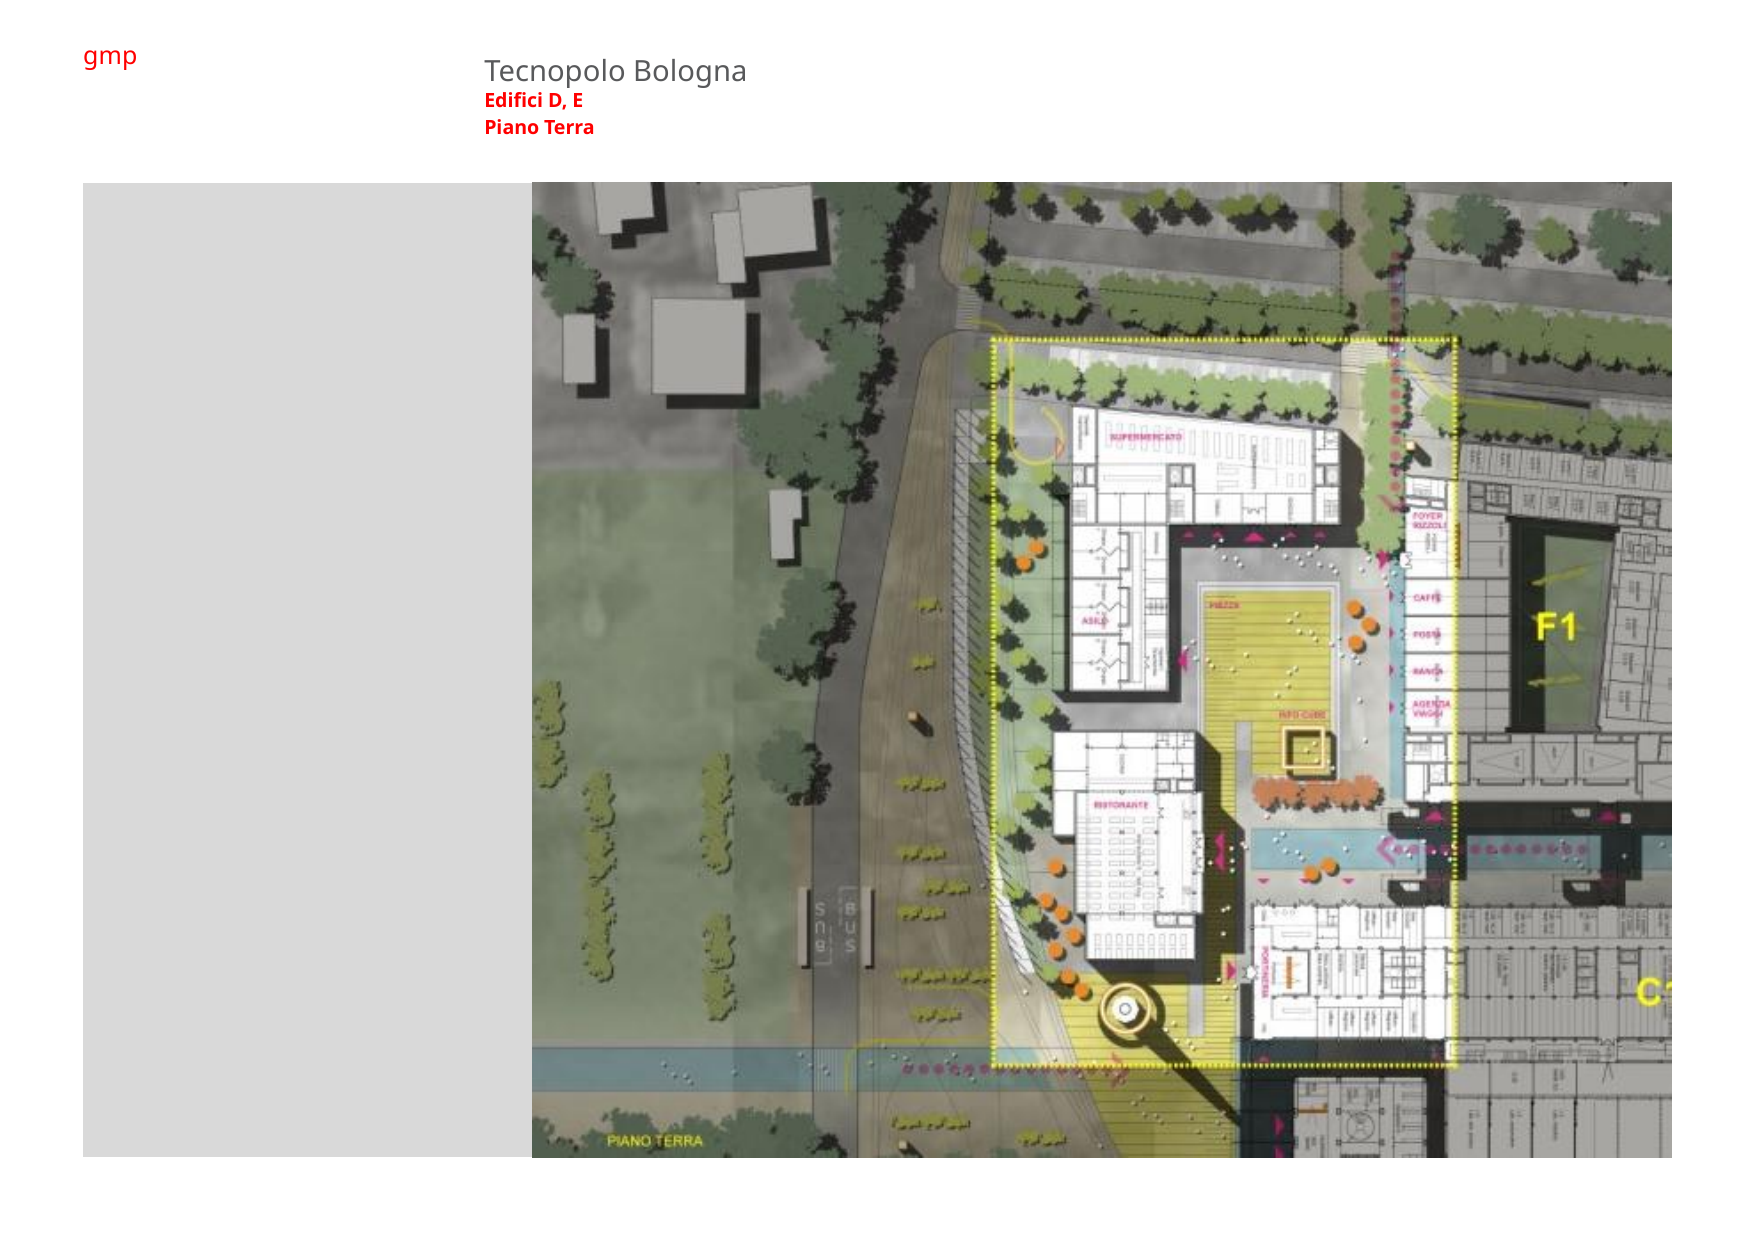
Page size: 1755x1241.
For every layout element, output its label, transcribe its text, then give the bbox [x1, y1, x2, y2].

picture [532, 182, 1672, 1158]
text_box [83, 183, 532, 1157]
list Edifici D, E Piano Terra [484, 95, 1625, 183]
